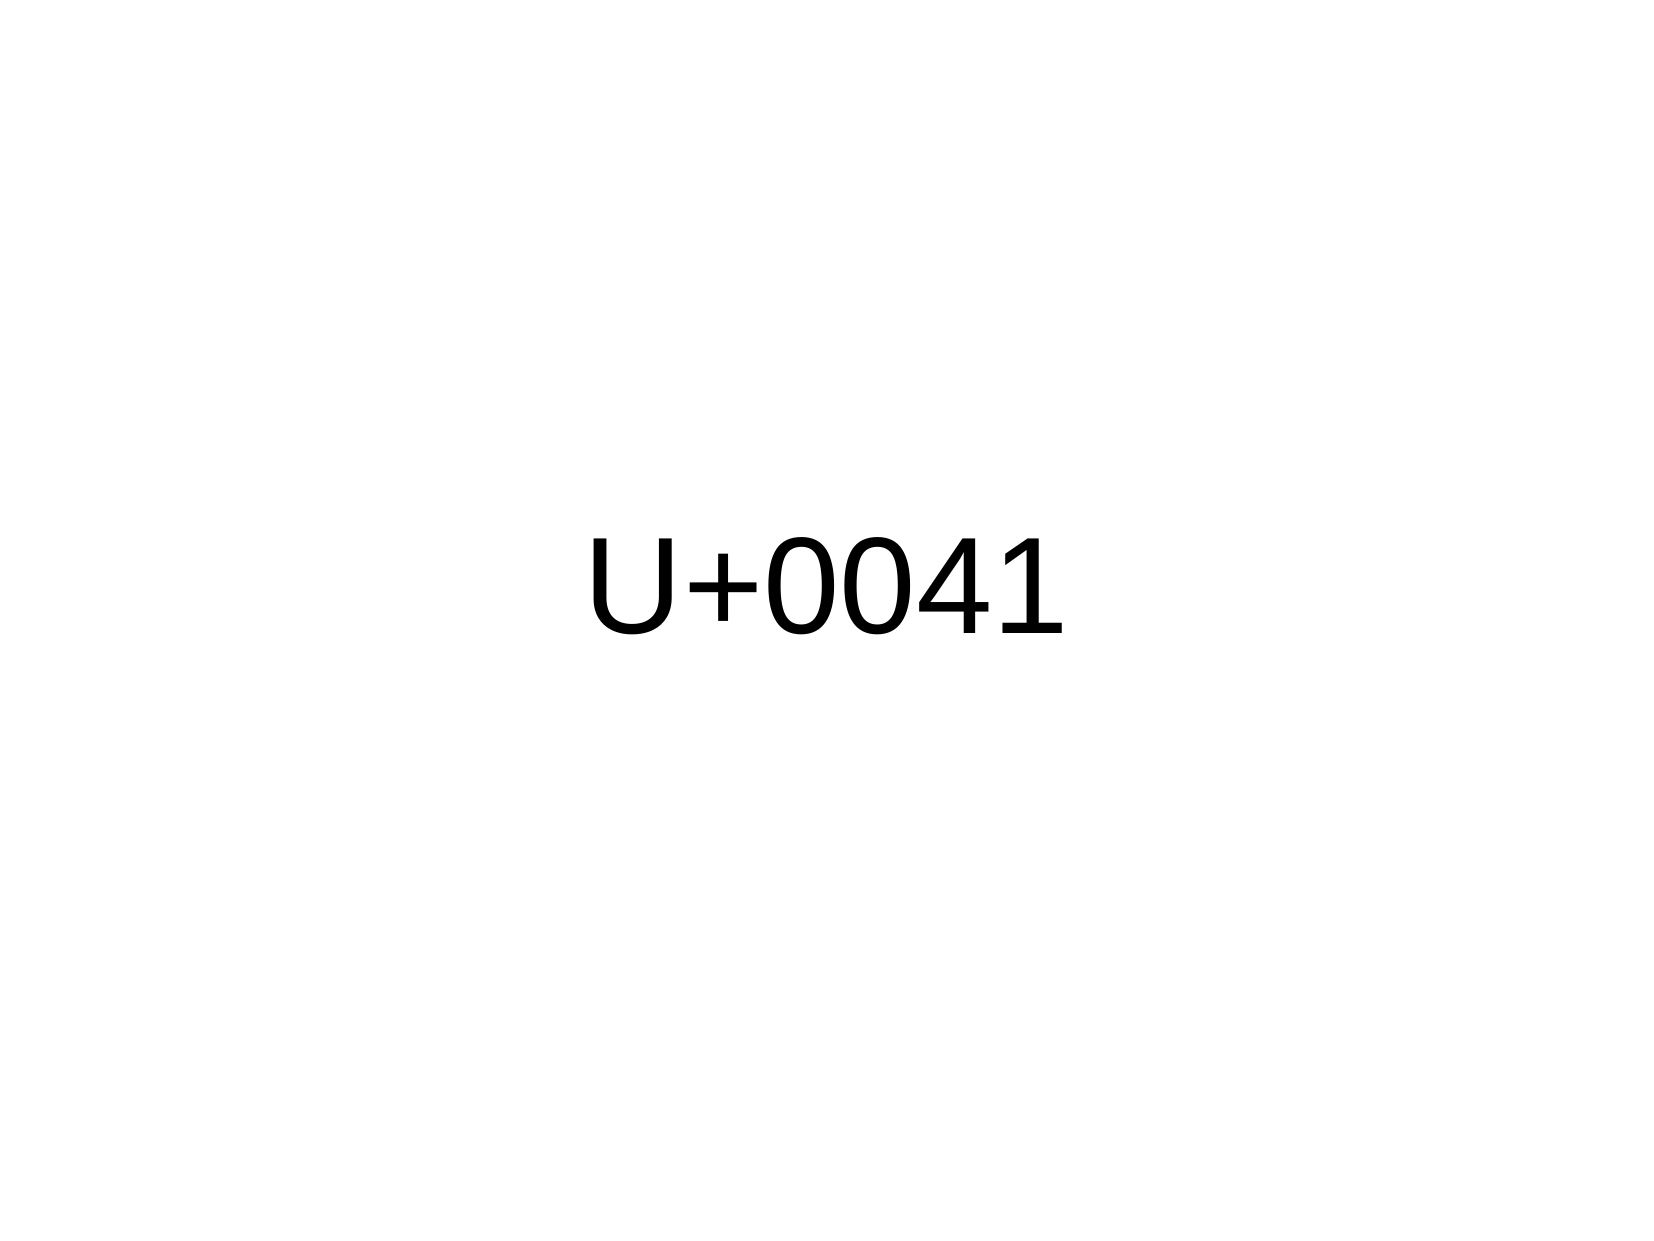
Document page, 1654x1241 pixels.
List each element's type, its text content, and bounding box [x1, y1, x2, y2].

title U+0041 [82, 56, 1571, 1115]
